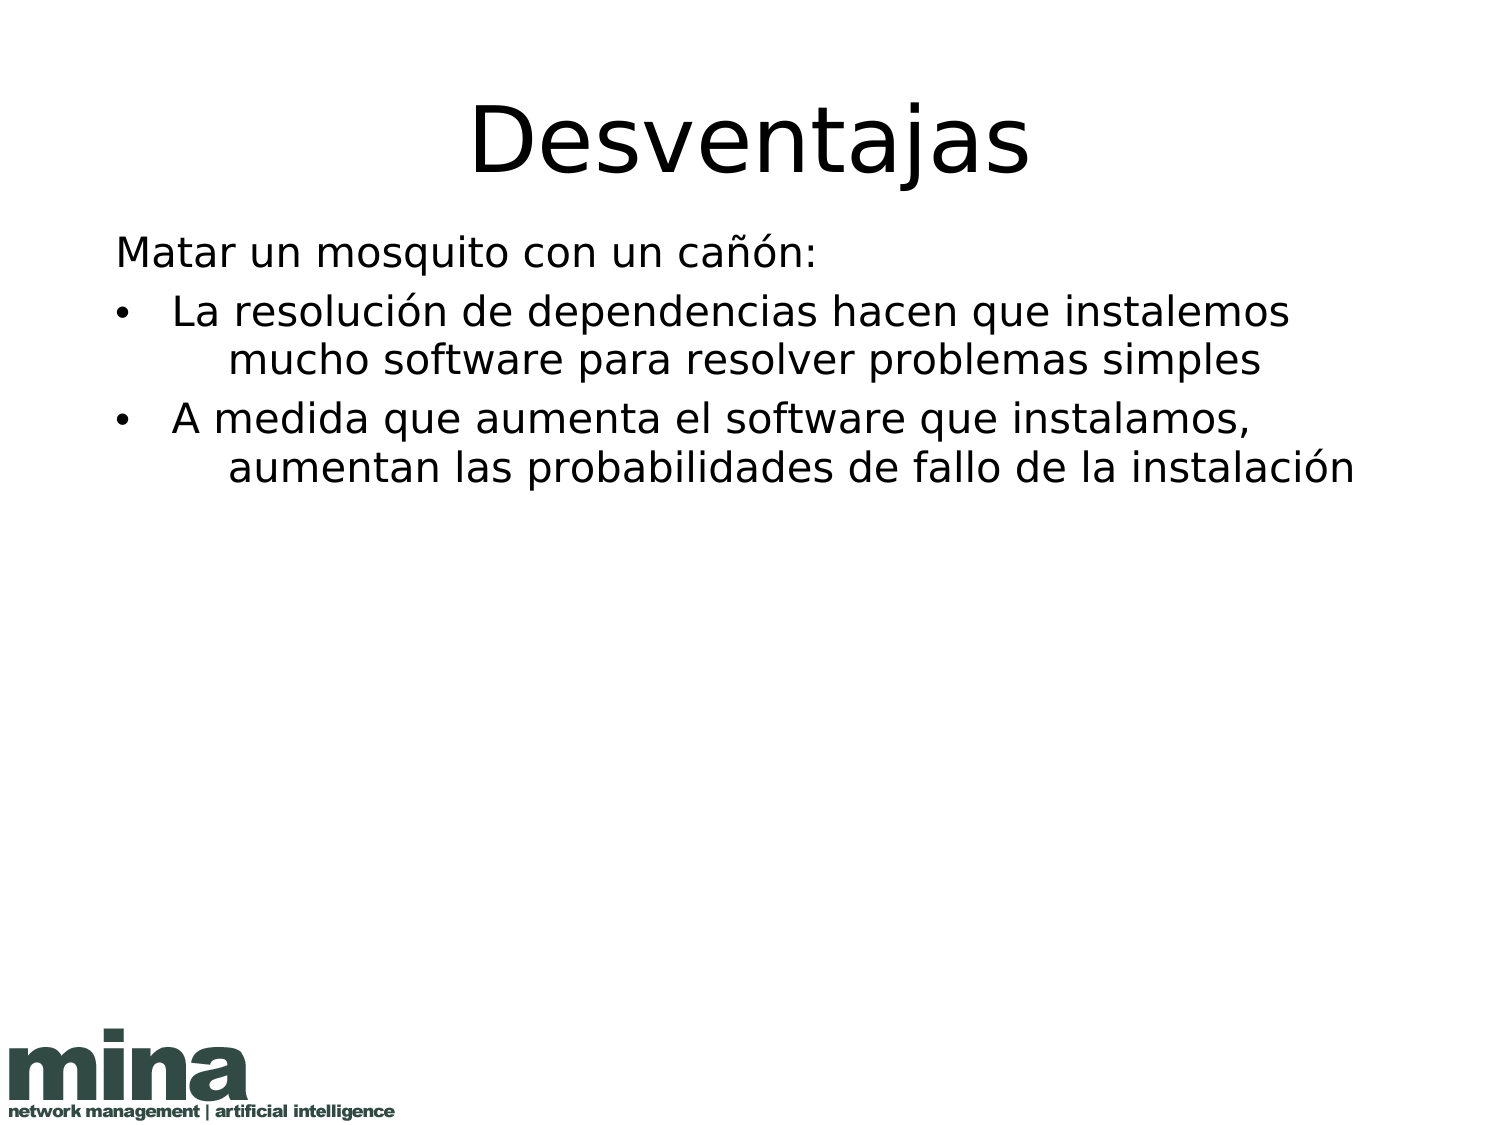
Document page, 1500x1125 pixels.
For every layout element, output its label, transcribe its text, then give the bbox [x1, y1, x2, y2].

title Desventajas [112, 46, 1388, 235]
list Matar un mosquito con un cañón: La resolución de dependencias hacen que instalemos mucho software para resolver problemas simples A medida que aumenta el software que instalamos, aumentan las probabilidades de fallo de la instalación [100, 221, 1376, 959]
picture [0, 1022, 402, 1125]
